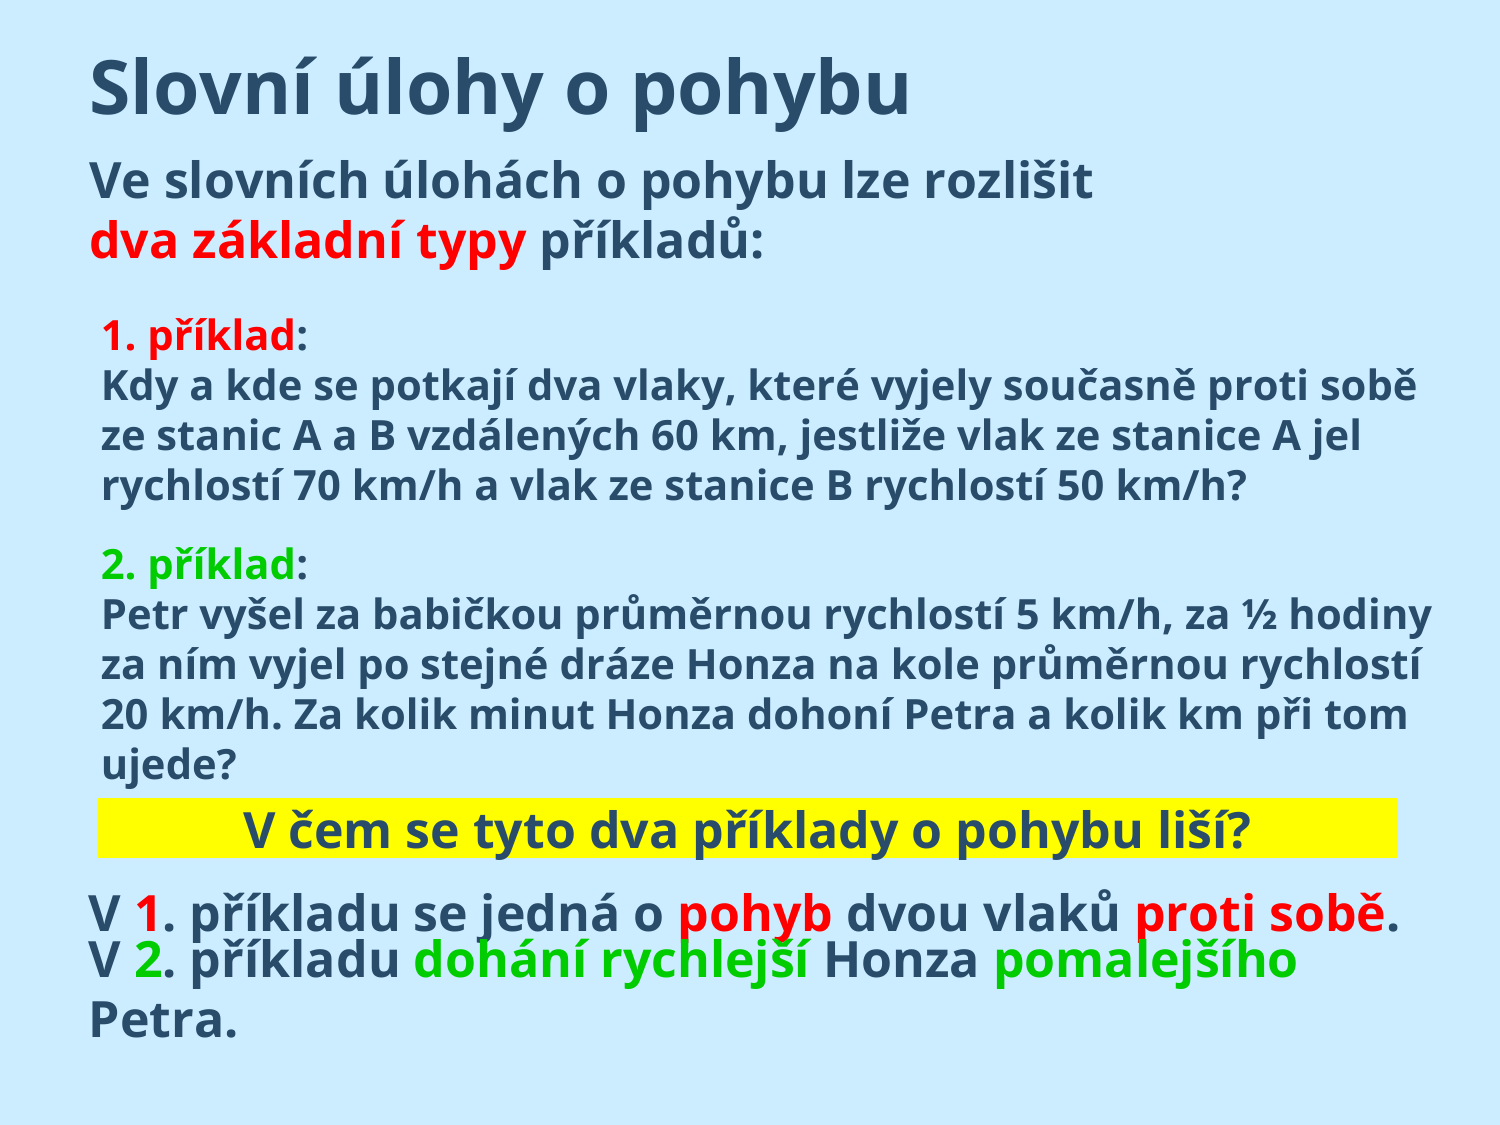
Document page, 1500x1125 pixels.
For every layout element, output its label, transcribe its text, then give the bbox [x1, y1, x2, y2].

text_box V 2. příkladu dohání rychlejší Honza pomalejšího Petra. [74, 952, 1421, 1024]
text_box V čem se tyto dva příklady o pohybu liší? [97, 798, 1398, 858]
text_box 1. příklad: Kdy a kde se potkají dva vlaky, které vyjely současně proti sobě ze stanic A a B vzdálených 60 km, jestliže vlak ze stanice A jel rychlostí 70 km/h a vlak ze stanice B rychlostí 50 km/h? [86, 302, 1410, 516]
text_box 2. příklad: Petr vyšel za babičkou průměrnou rychlostí 5 km/h, za ½ hodiny za ním vyjel po stejné dráze Honza na kole průměrnou rychlostí 20 km/h. Za kolik minut Honza dohoní Petra a kolik km při tom ujede? [86, 538, 1410, 787]
text_box Slovní úlohy o pohybu [74, 30, 1422, 138]
text_box V 1. příkladu se jedná o pohyb dvou vlaků proti sobě. [74, 869, 1421, 952]
text_box Ve slovních úlohách o pohybu lze rozlišit dva základní typy příkladů: [74, 148, 1422, 268]
